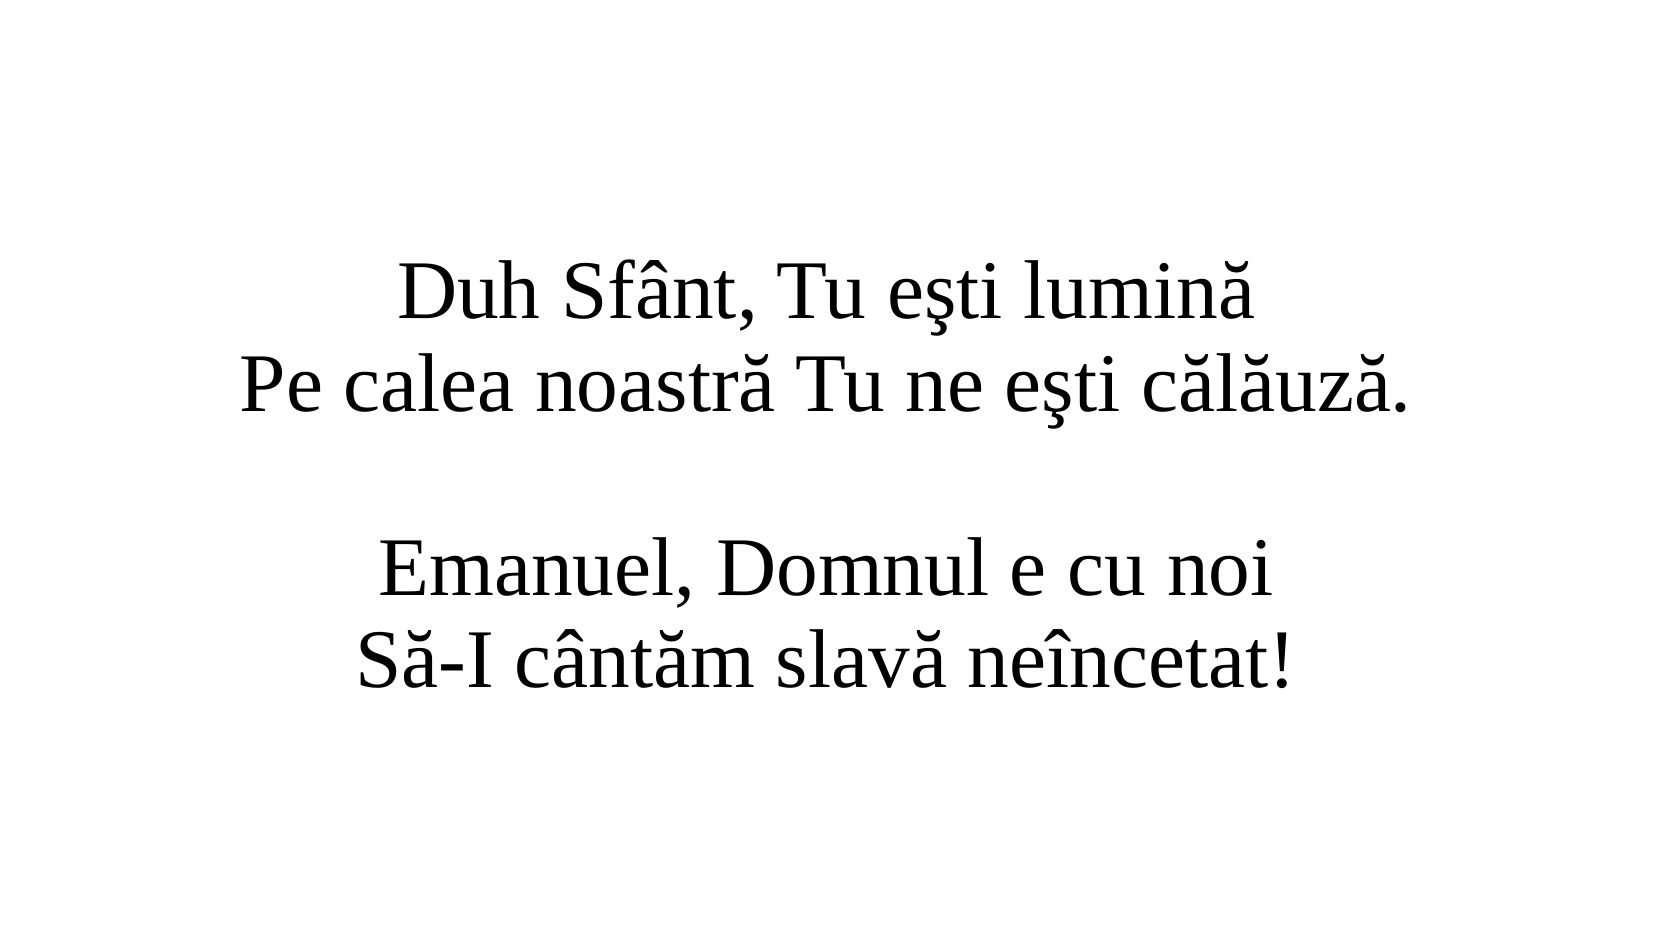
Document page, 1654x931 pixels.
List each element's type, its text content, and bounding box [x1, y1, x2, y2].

subtitle Duh Sfânt, Tu eşti lumină Pe calea noastră Tu ne eşti călăuză. Emanuel, Domnul e cu noi Să-I cântăm slavă neîncetat! [165, 205, 1489, 745]
